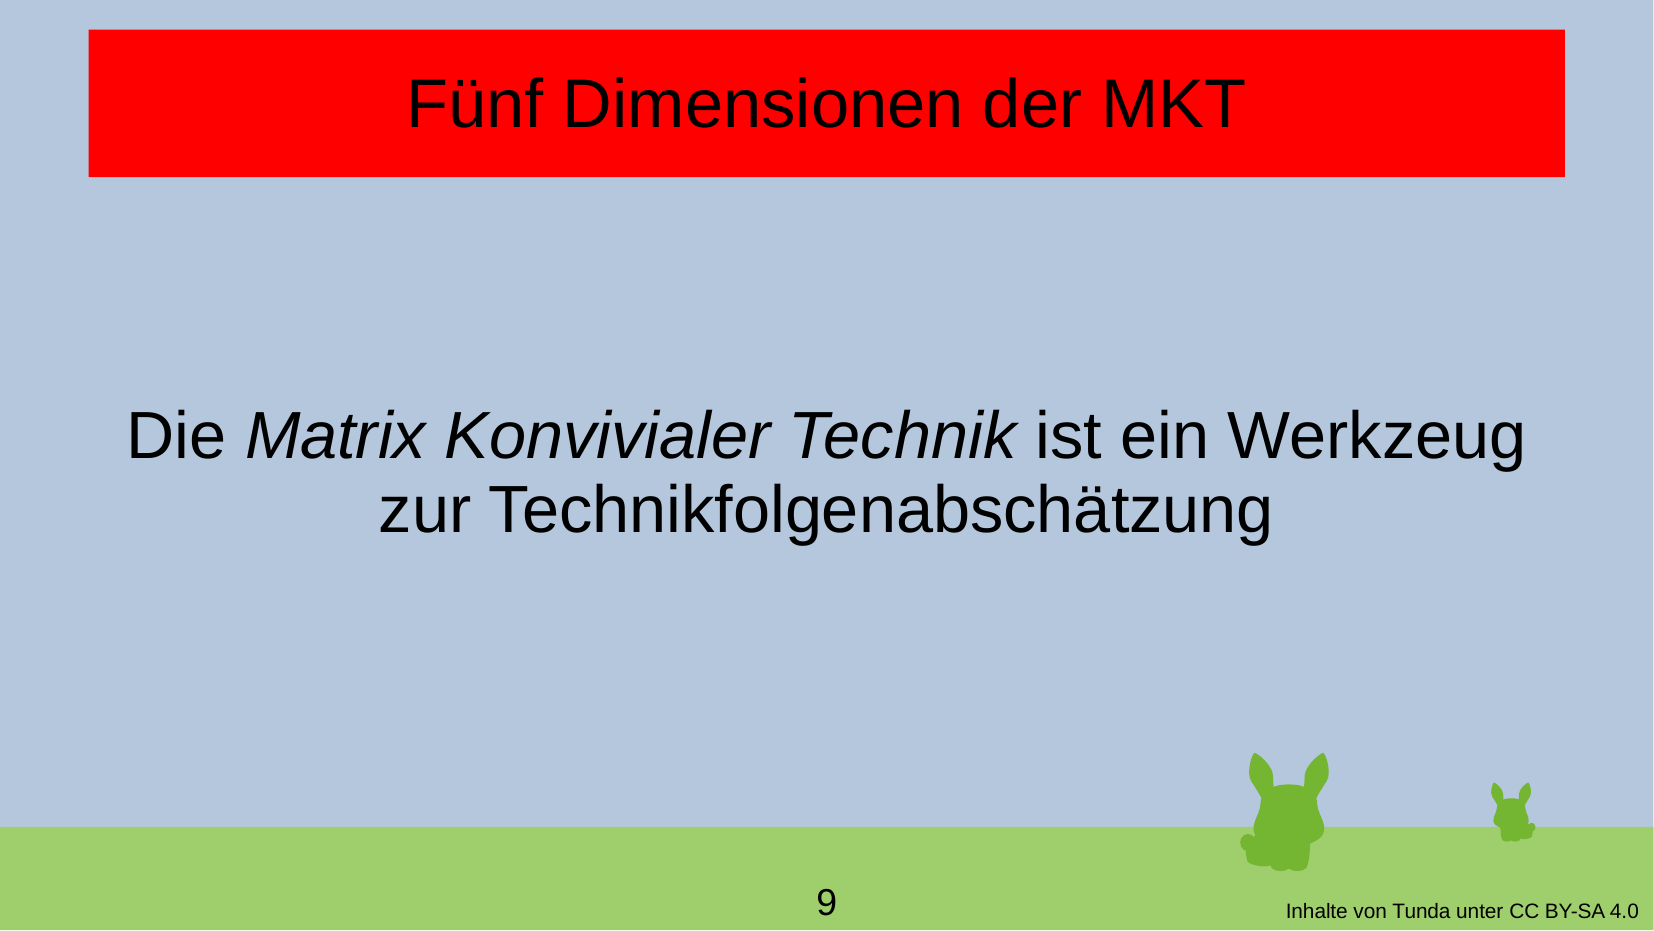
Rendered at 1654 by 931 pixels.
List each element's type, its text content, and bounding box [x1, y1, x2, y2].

text_box Inhalte von Tunda unter CC BY-SA 4.0 [944, 856, 1654, 931]
text_box <Foliennummer> [259, 874, 944, 931]
title Fünf Dimensionen der MKT [88, 29, 1565, 178]
text_box Die Matrix Konvivialer Technik ist ein Werkzeug zur Technikfolgenabschätzung [88, 206, 1565, 739]
